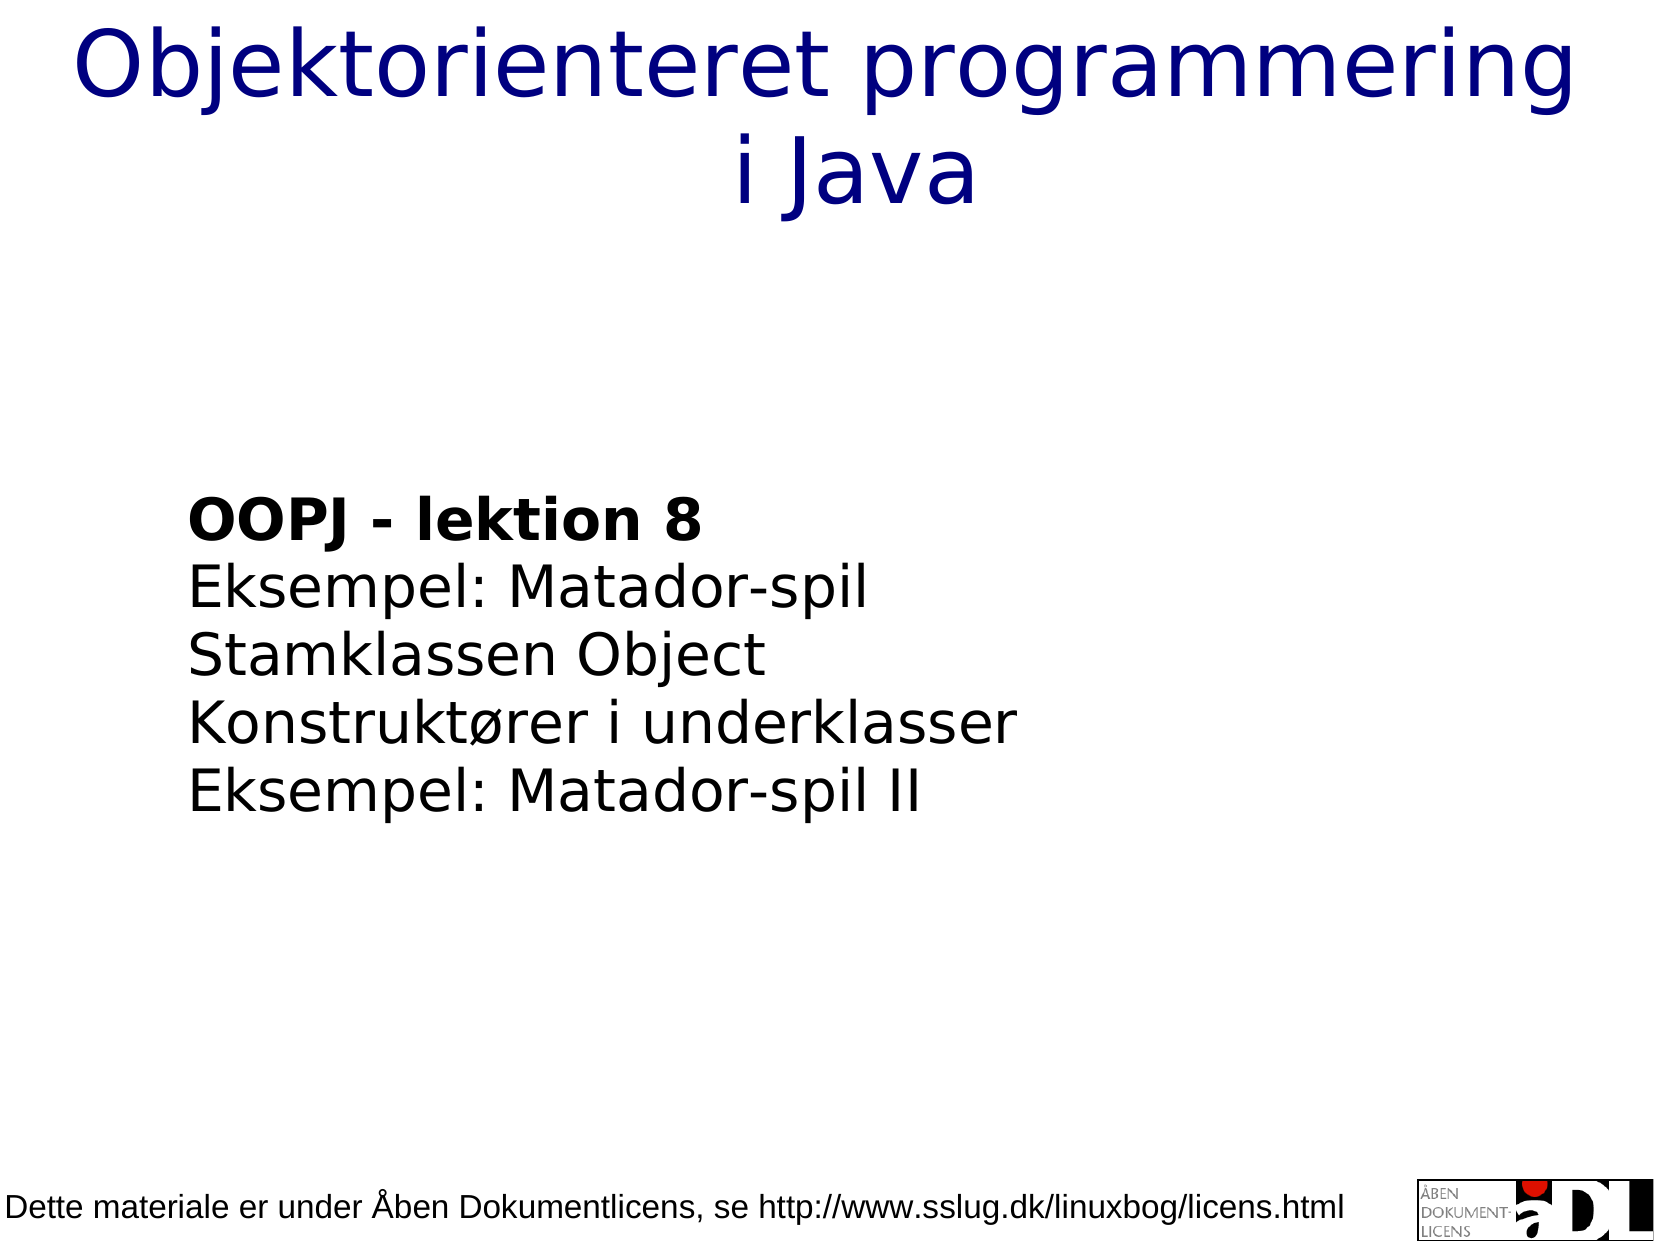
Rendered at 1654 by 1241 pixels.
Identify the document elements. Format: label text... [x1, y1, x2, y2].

picture [1417, 1179, 1654, 1241]
text_box Dette materiale er under Åben Dokumentlicens, se http://www.sslug.dk/linuxbog/licens.html [4, 1188, 1417, 1230]
title Objektorienteret programmering i Java [72, 10, 1582, 225]
subtitle OOPJ - lektion 8 Eksempel: Matador-spil Stamklassen Object Konstruktører i underklasser Eksempel: Matador-spil II [151, 221, 1532, 1157]
